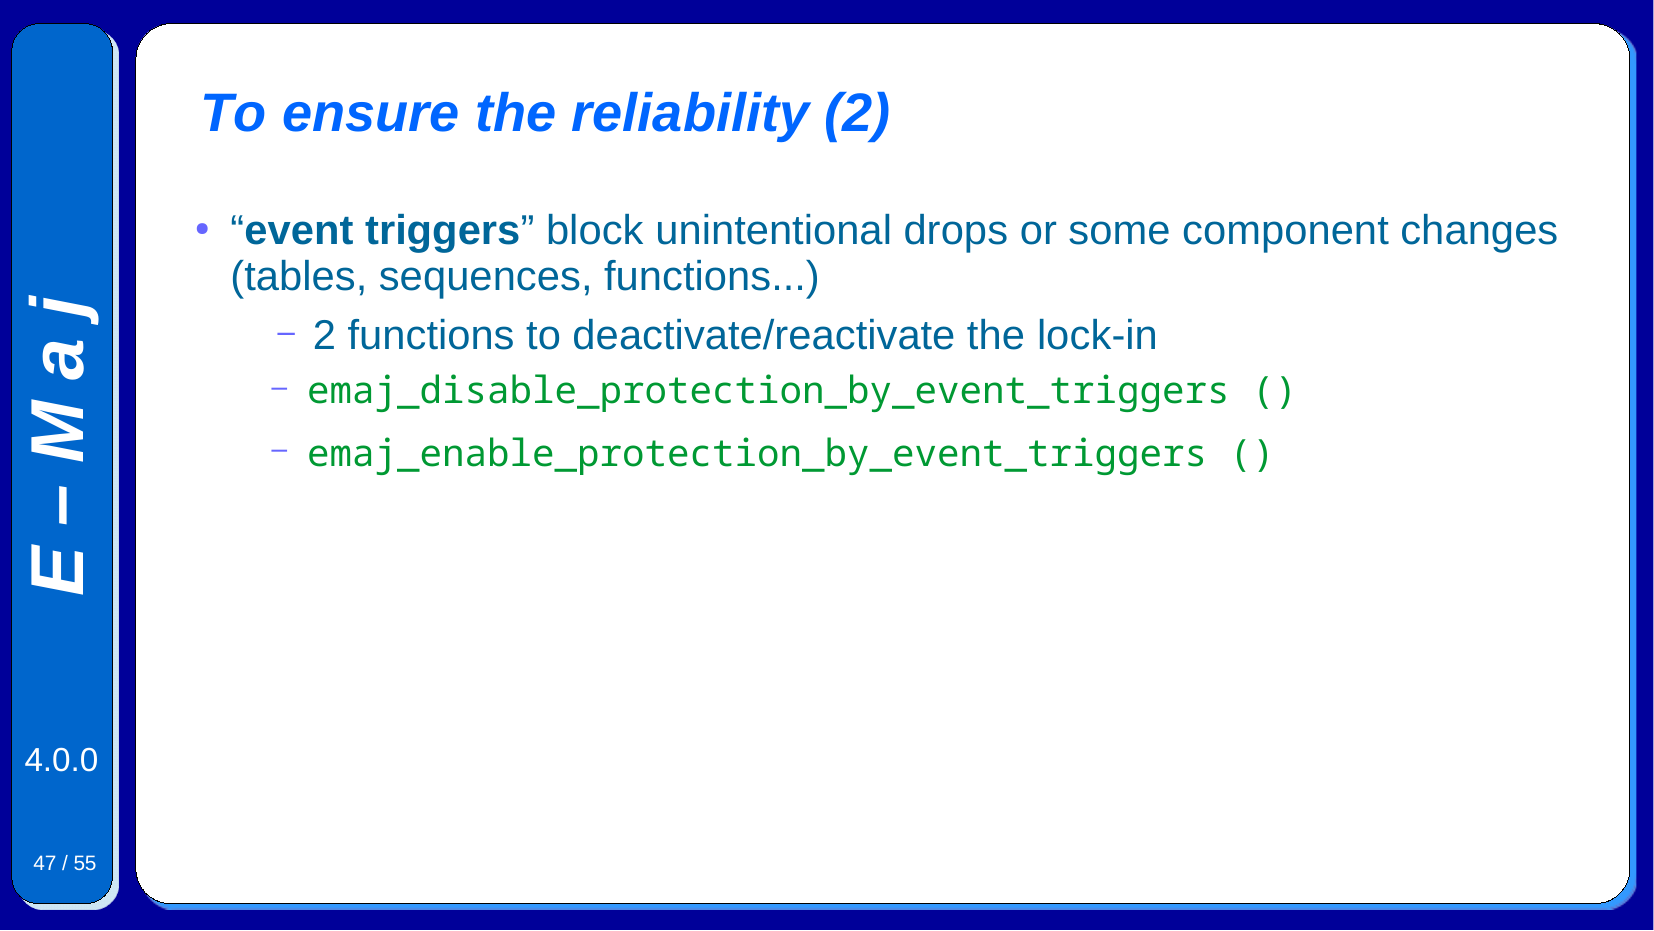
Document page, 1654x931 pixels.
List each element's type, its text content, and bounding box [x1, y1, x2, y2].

list “event triggers” block unintentional drops or some component changes (tables, sequences, functions...) 2 functions to deactivate/reactivate the lock-in emaj_disable_protection_by_event_triggers () emaj_enable_protection_by_event_triggers () [177, 206, 1587, 827]
title To ensure the reliability (2) [200, 34, 1575, 191]
